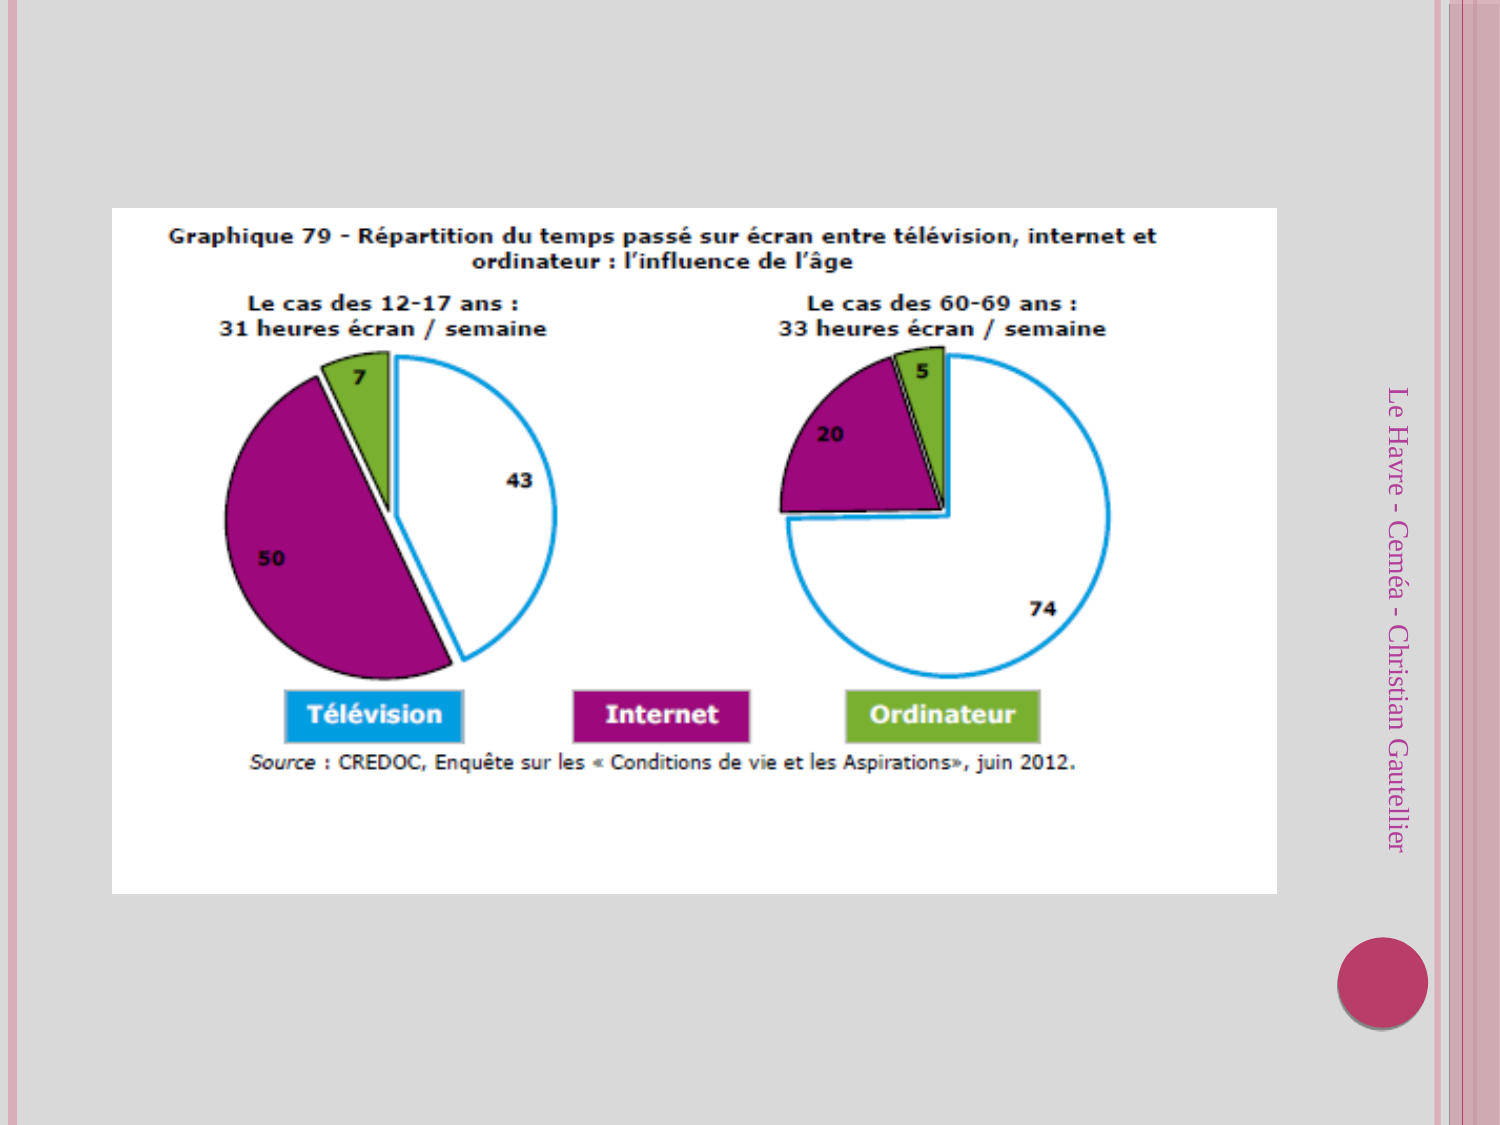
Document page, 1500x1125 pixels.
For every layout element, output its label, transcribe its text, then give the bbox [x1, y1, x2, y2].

footer Le Havre - Ceméa - Christian Gautellier [1379, 380, 1440, 906]
picture [112, 208, 1277, 894]
